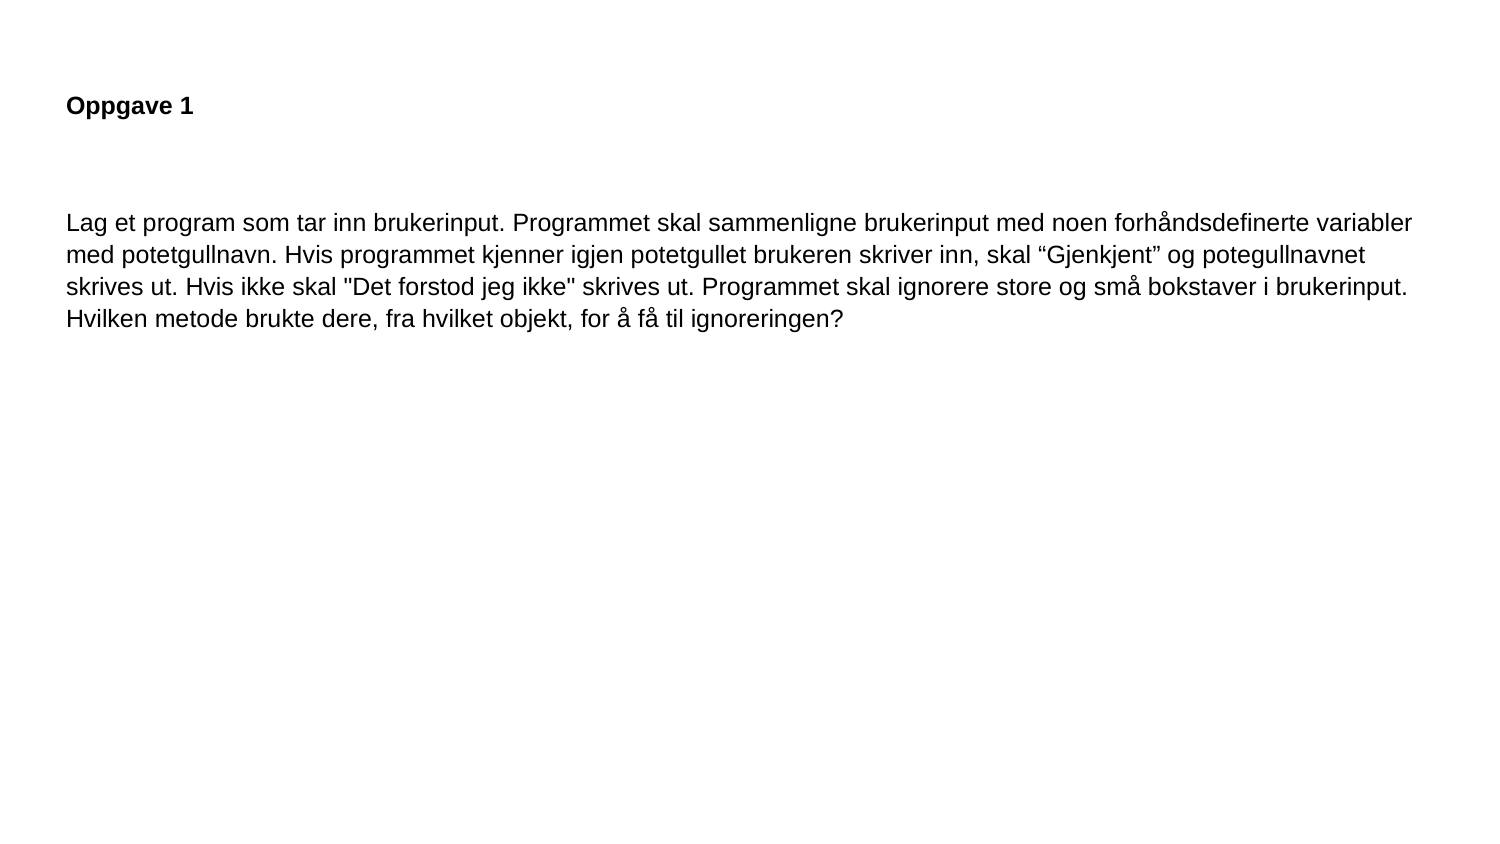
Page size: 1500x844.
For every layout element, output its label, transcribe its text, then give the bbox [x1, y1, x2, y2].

list Lag et program som tar inn brukerinput. Programmet skal sammenligne brukerinput med noen forhåndsdefinerte variabler med potetgullnavn. Hvis programmet kjenner igjen potetgullet brukeren skriver inn, skal “Gjenkjent” og potegullnavnet skrives ut. Hvis ikke skal "Det forstod jeg ikke" skrives ut. Programmet skal ignorere store og små bokstaver i brukerinput. Hvilken metode brukte dere, fra hvilket objekt, for å få til ignoreringen? [51, 189, 1449, 750]
title Oppgave 1 [51, 72, 1449, 167]
